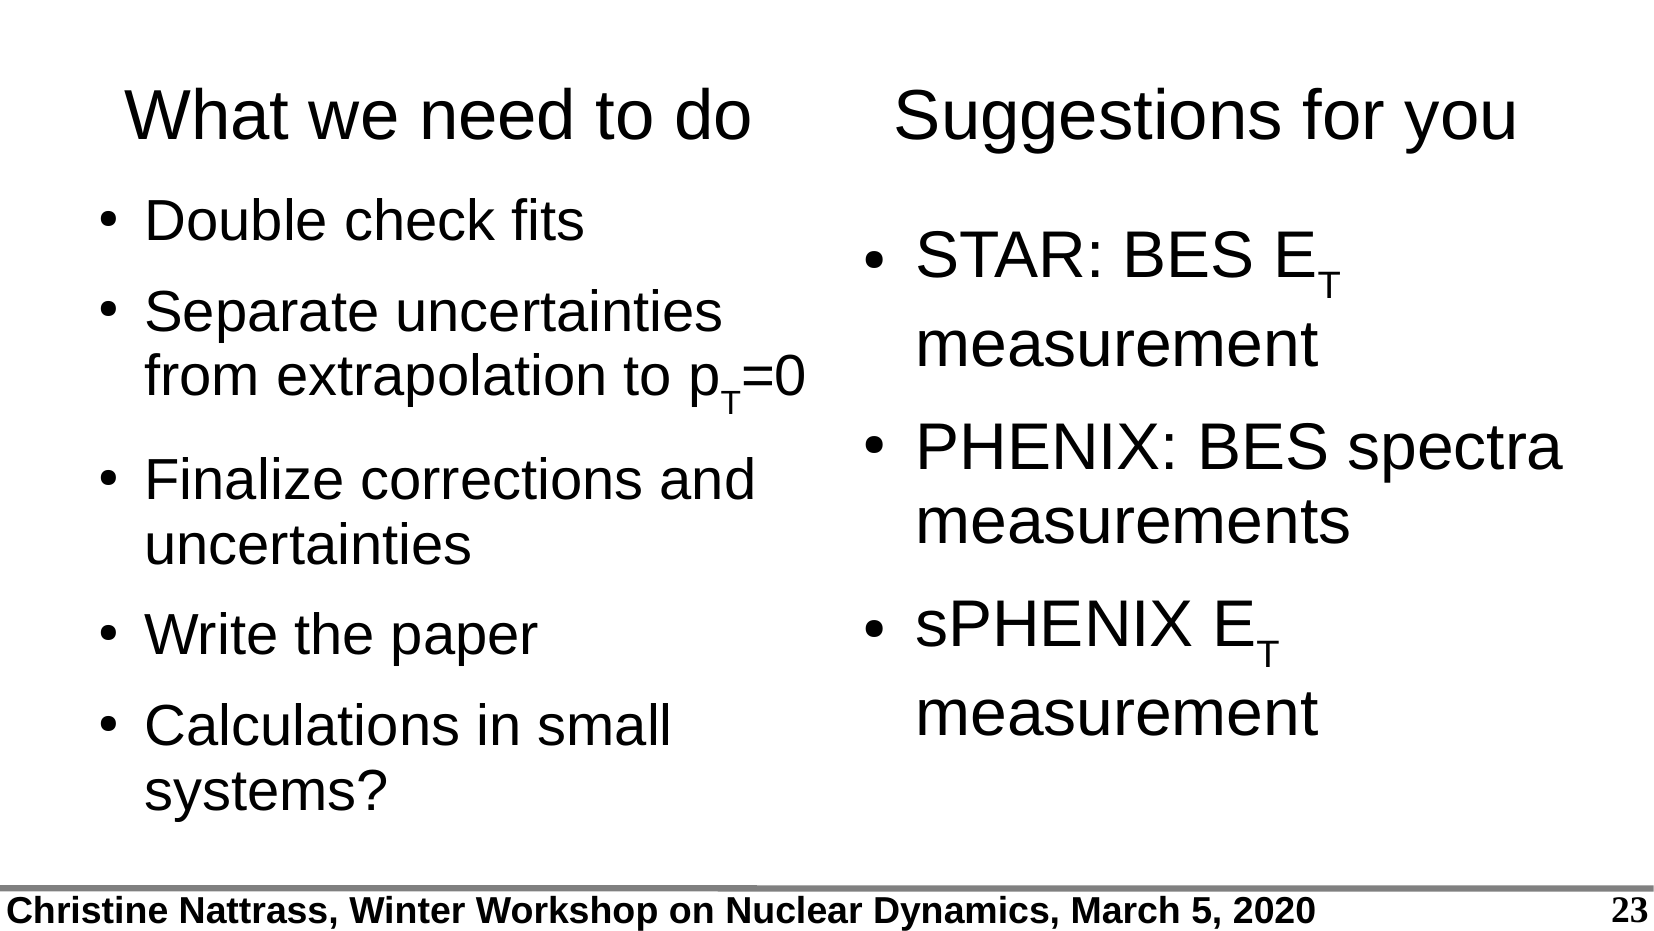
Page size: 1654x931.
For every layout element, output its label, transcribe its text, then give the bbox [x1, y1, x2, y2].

title What we need to do [82, 37, 796, 188]
title Suggestions for you [850, 37, 1563, 193]
list STAR: BES ET measurement PHENIX: BES spectra measurements sPHENIX ET measurement [845, 217, 1572, 758]
list Double check fits Separate uncertainties from extrapolation to pT=0 Finalize corrections and uncertainties Write the paper Calculations in small systems? [82, 188, 809, 841]
